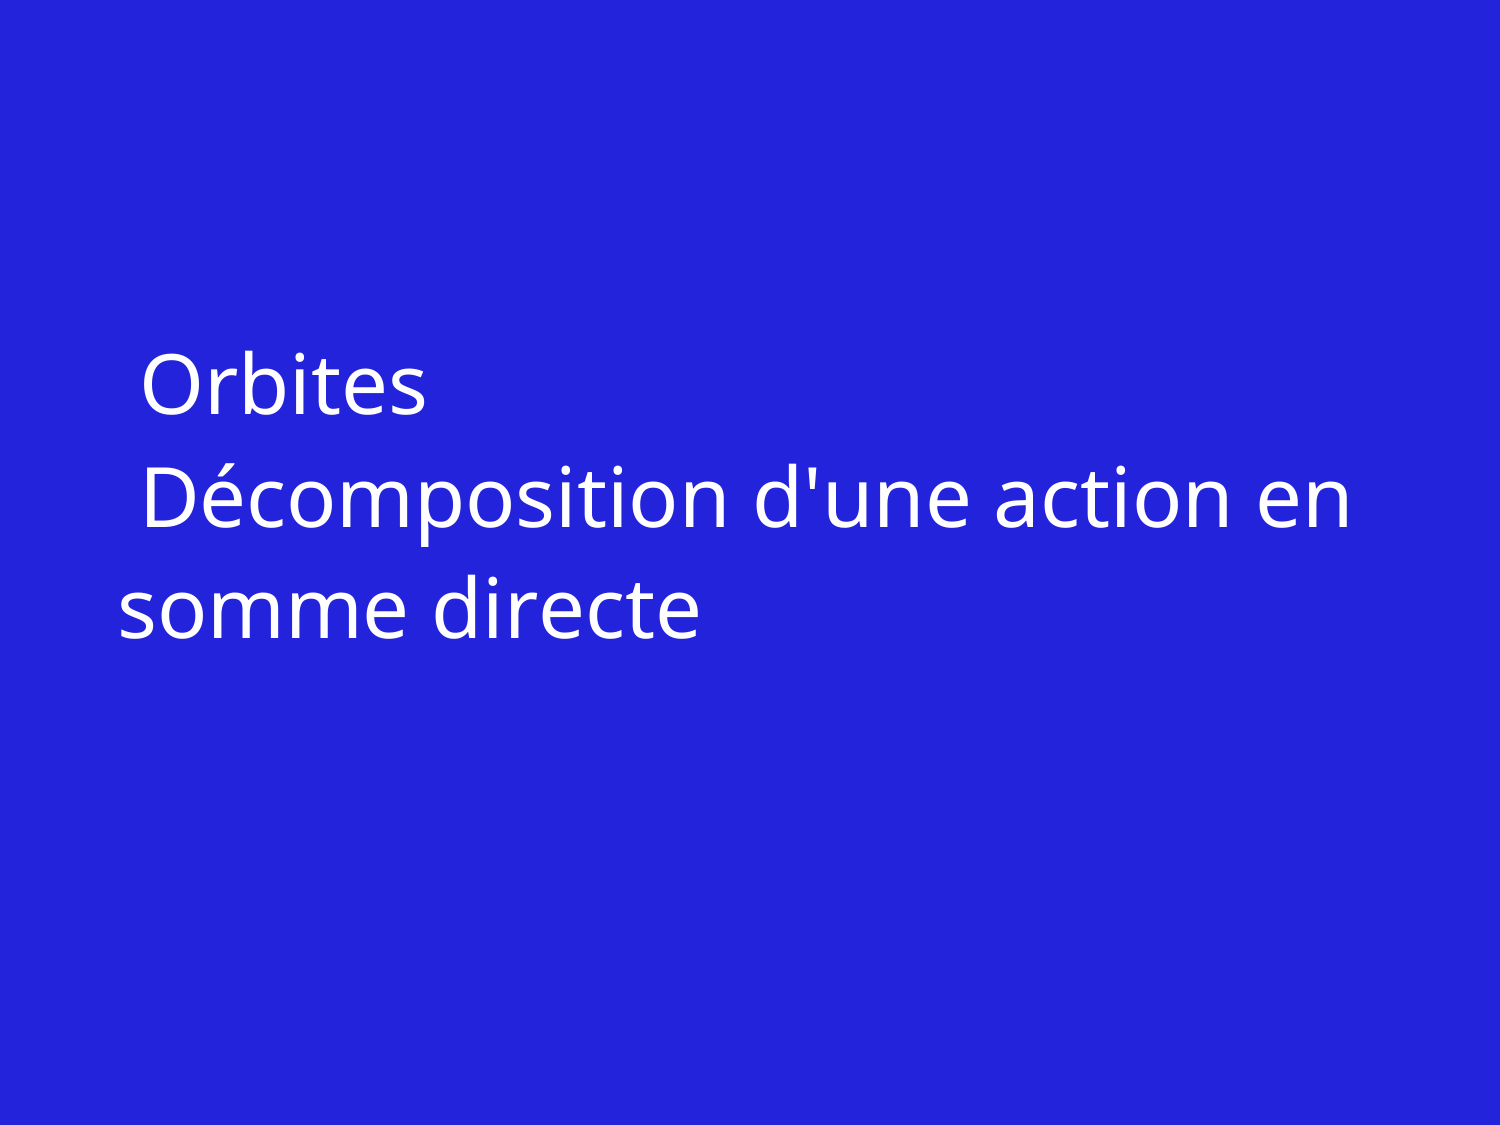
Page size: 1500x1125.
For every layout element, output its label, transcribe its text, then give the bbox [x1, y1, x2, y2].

text_box Orbites Décomposition d'une action en somme directe [102, 317, 1392, 776]
